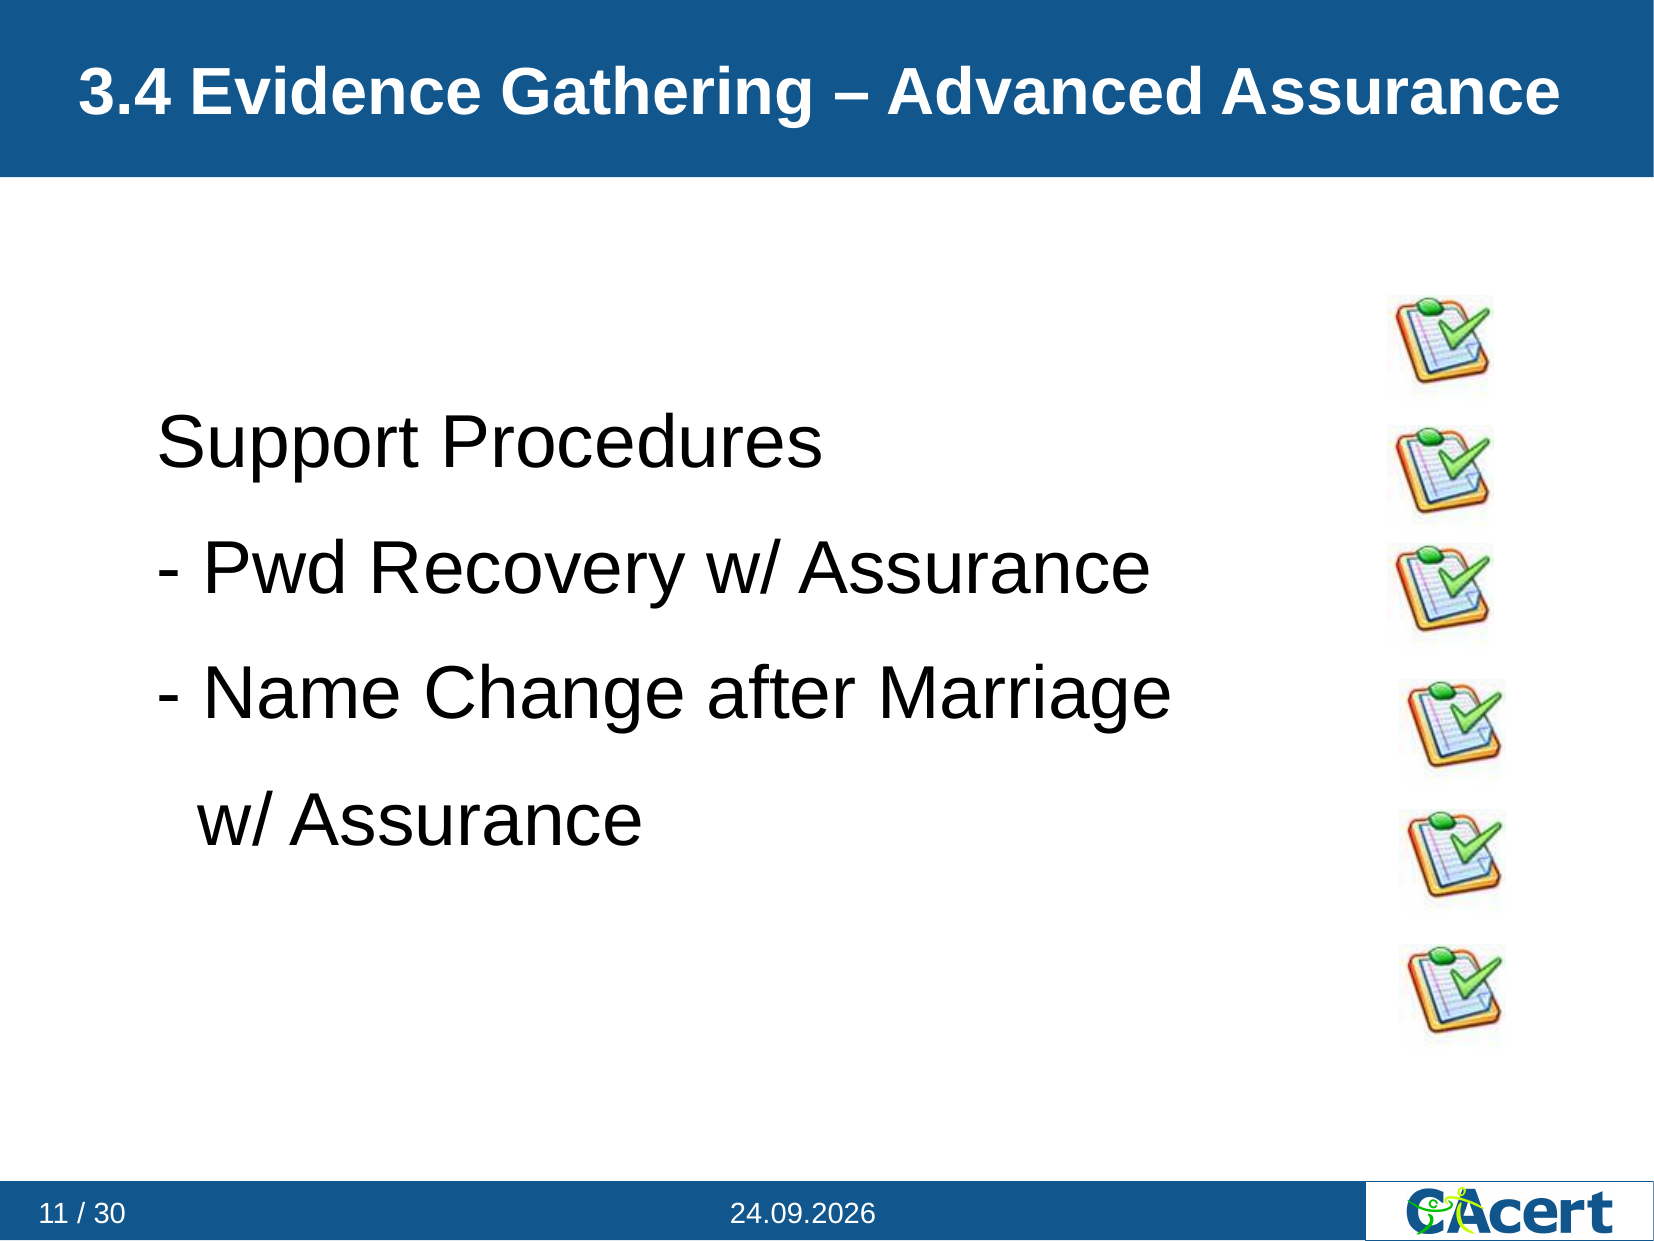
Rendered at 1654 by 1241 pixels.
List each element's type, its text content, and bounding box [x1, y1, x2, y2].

picture [1387, 295, 1494, 402]
text_box Support Procedures - Pwd Recovery w/ Assurance - Name Change after Marriage w/ Assurance [59, 265, 1329, 869]
picture [1399, 679, 1506, 786]
title 3.4 Evidence Gathering – Advanced Assurance [76, 17, 1565, 166]
picture [1387, 425, 1494, 532]
picture [1387, 543, 1494, 650]
picture [1406, 1186, 1613, 1235]
picture [1399, 809, 1506, 916]
picture [1399, 944, 1506, 1052]
